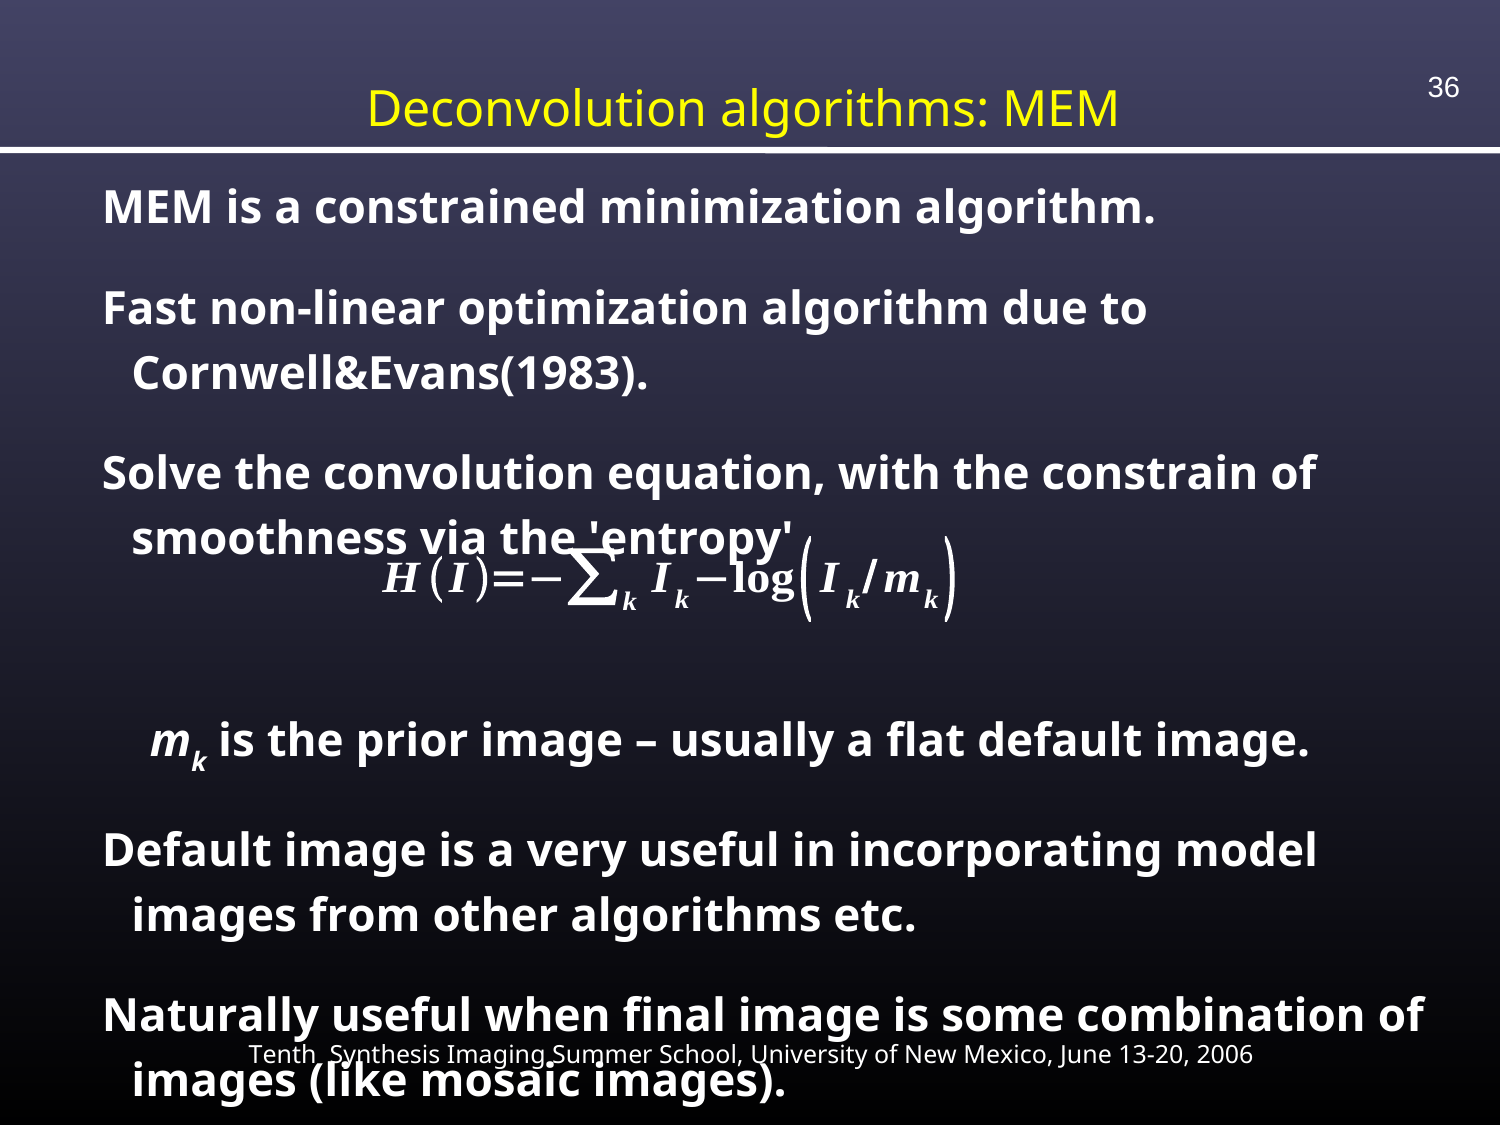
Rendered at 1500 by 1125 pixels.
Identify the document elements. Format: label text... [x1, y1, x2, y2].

text_box MEM is a constrained minimization algorithm. Fast non-linear optimization algorithm due to Cornwell&Evans(1983). Solve the convolution equation, with the constrain of smoothness via the 'entropy' mk is the prior image – usually a flat default image. Default image is a very useful in incorporating model images from other algorithms etc. Naturally useful when final image is some combination of images (like mosaic images). [101, 175, 1462, 1006]
chart [367, 536, 967, 622]
title Deconvolution algorithms: MEM [112, 62, 1375, 151]
